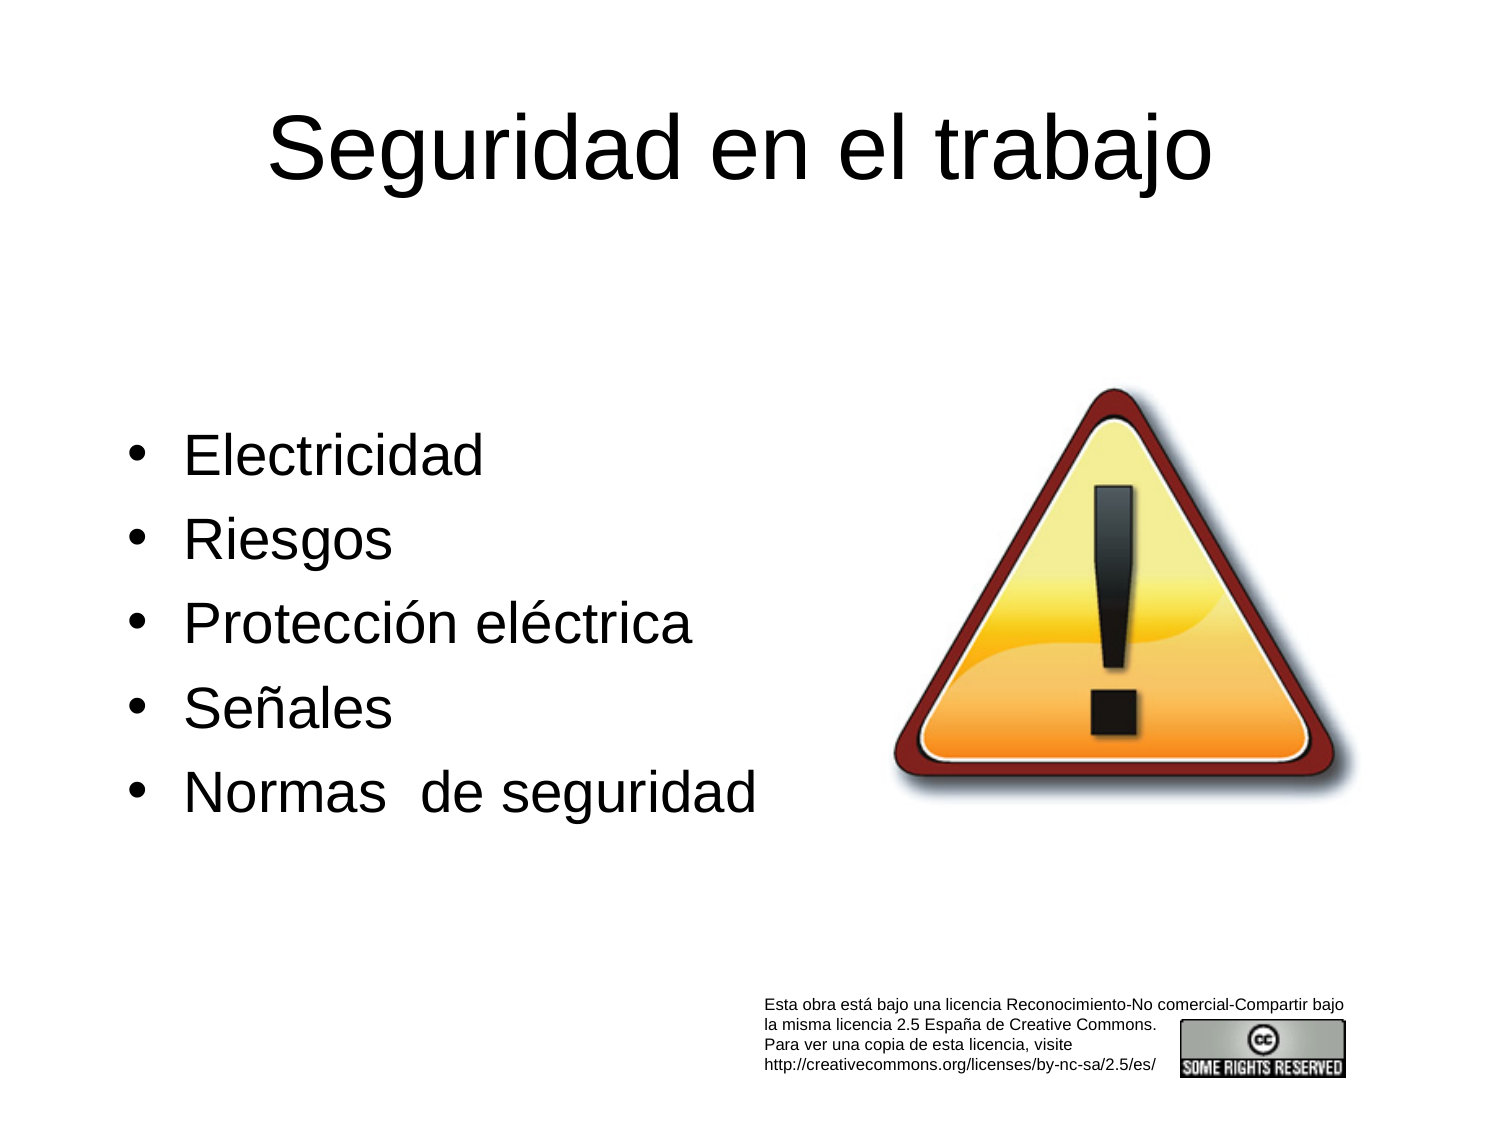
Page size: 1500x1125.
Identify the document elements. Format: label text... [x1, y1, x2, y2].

list Electricidad Riesgos Protección eléctrica Señales Normas de seguridad [112, 324, 951, 963]
text_box Esta obra está bajo una licencia Reconocimiento-No comercial-Compartir bajo la misma licencia 2.5 España de Creative Commons. Para ver una copia de esta licencia, visite http://creativecommons.org/licenses/by-nc-sa/2.5/es/ [764, 993, 1352, 1074]
picture [881, 376, 1371, 811]
title Seguridad en el trabajo [77, 48, 1406, 237]
picture [1180, 1019, 1346, 1078]
